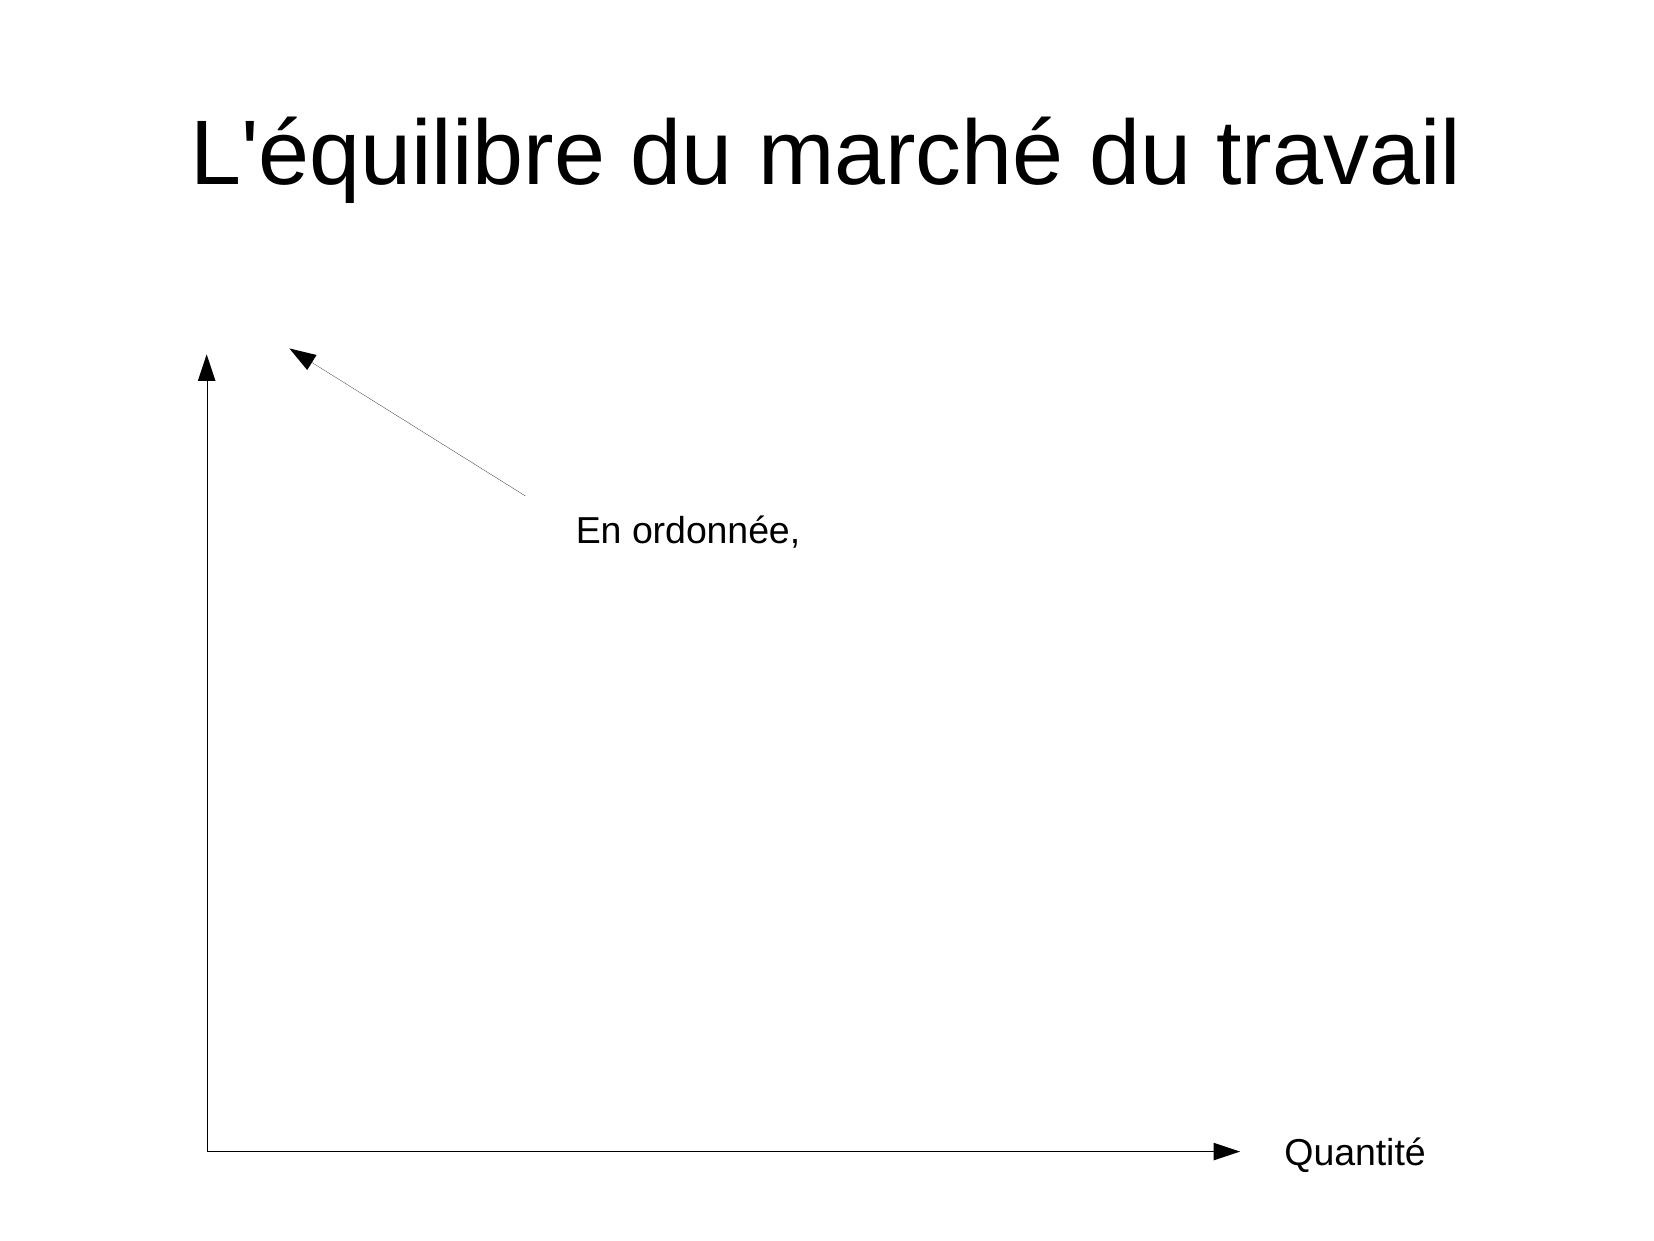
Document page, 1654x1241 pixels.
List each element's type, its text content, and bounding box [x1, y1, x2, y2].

title L'équilibre du marché du travail [82, 49, 1571, 257]
text_box Quantité [1269, 1124, 1442, 1182]
text_box En ordonnée, [561, 501, 816, 559]
